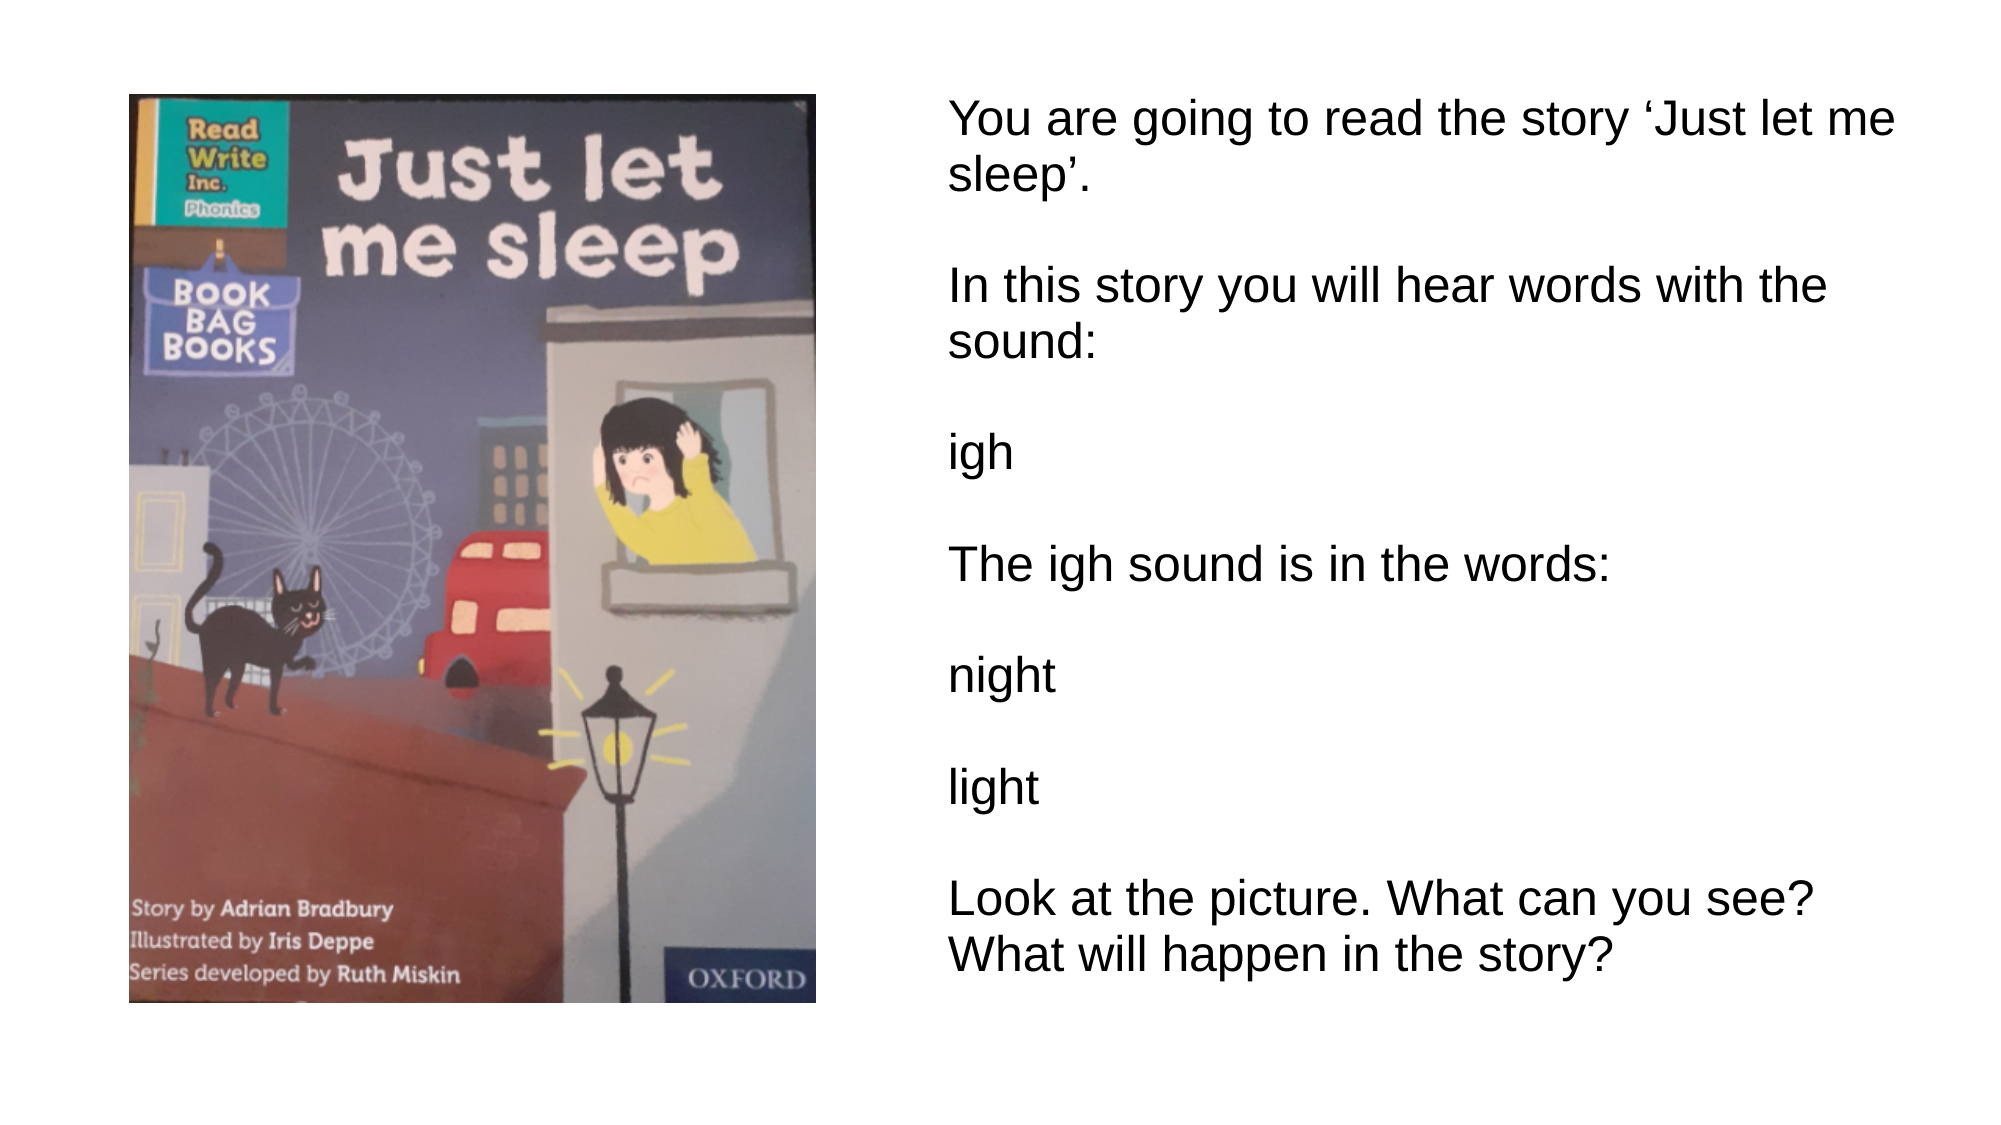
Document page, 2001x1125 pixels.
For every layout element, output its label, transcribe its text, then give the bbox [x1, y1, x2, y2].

text_box You are going to read the story ‘Just let me sleep’. In this story you will hear words with the sound: igh The igh sound is in the words: night light Look at the picture. What can you see? What will happen in the story? [933, 82, 1918, 1074]
picture [129, 94, 816, 1003]
